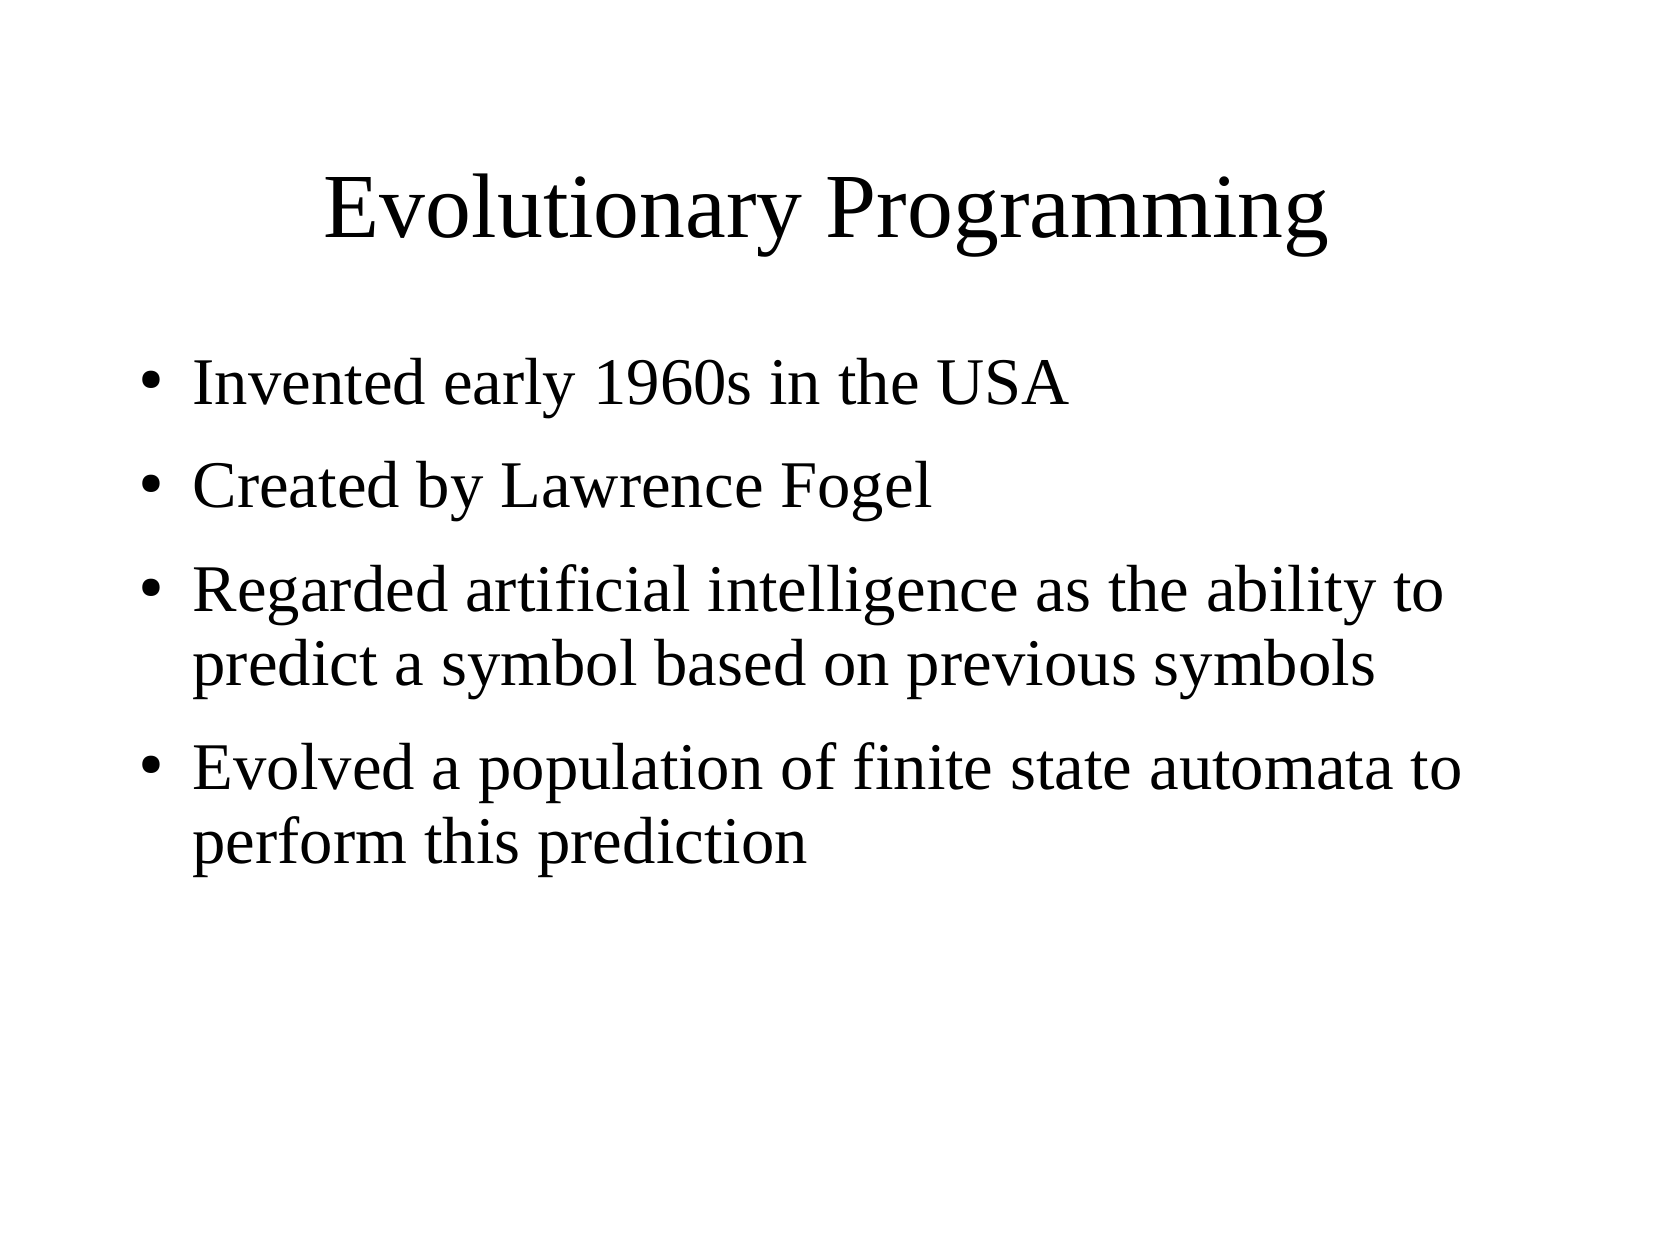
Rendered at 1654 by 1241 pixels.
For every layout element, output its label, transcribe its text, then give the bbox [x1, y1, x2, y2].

list Invented early 1960s in the USA Created by Lawrence Fogel Regarded artificial intelligence as the ability to predict a symbol based on previous symbols Evolved a population of finite state automata to perform this prediction [121, 344, 1534, 1127]
title Evolutionary Programming [121, 102, 1534, 311]
